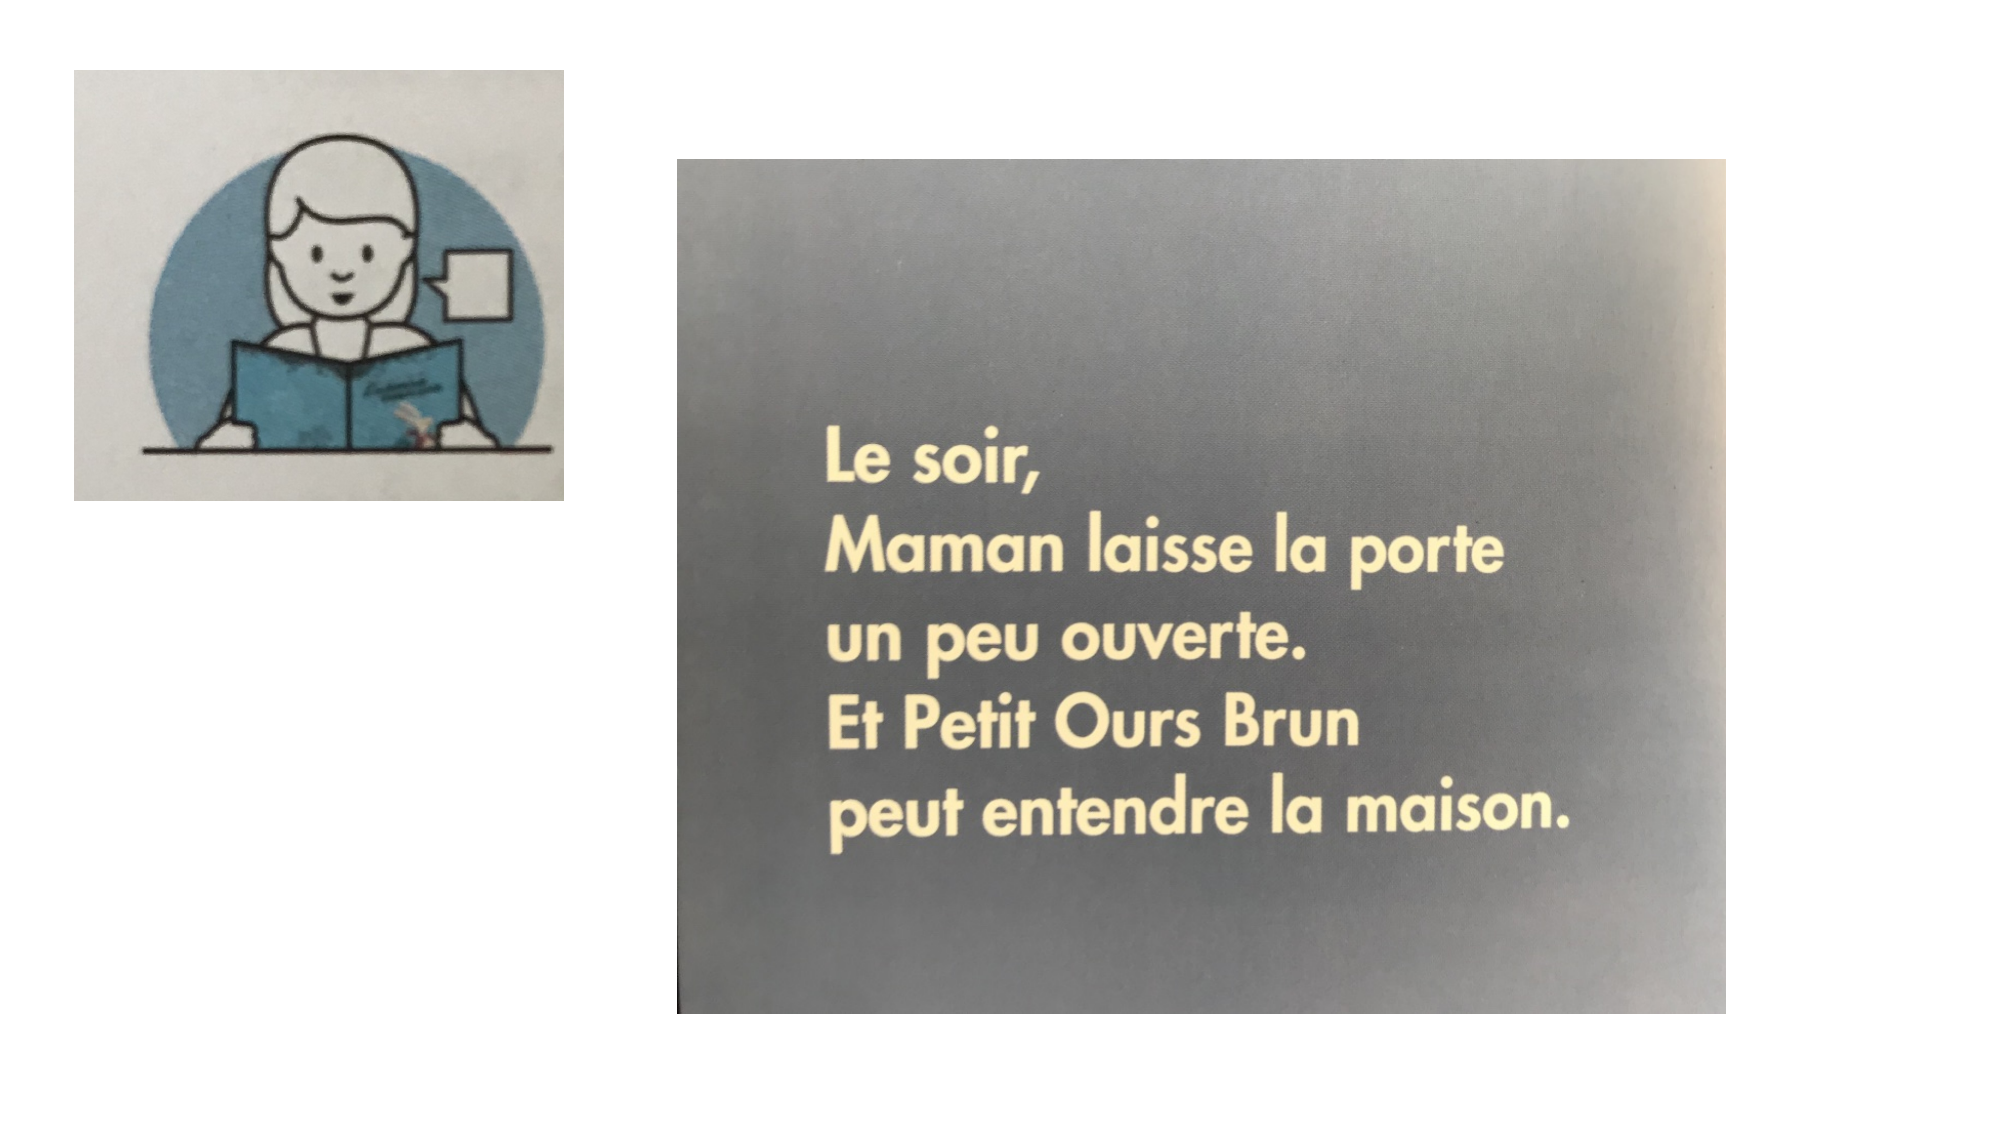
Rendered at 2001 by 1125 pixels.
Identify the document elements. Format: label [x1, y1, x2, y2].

picture [677, 159, 1726, 1014]
picture [74, 70, 564, 501]
